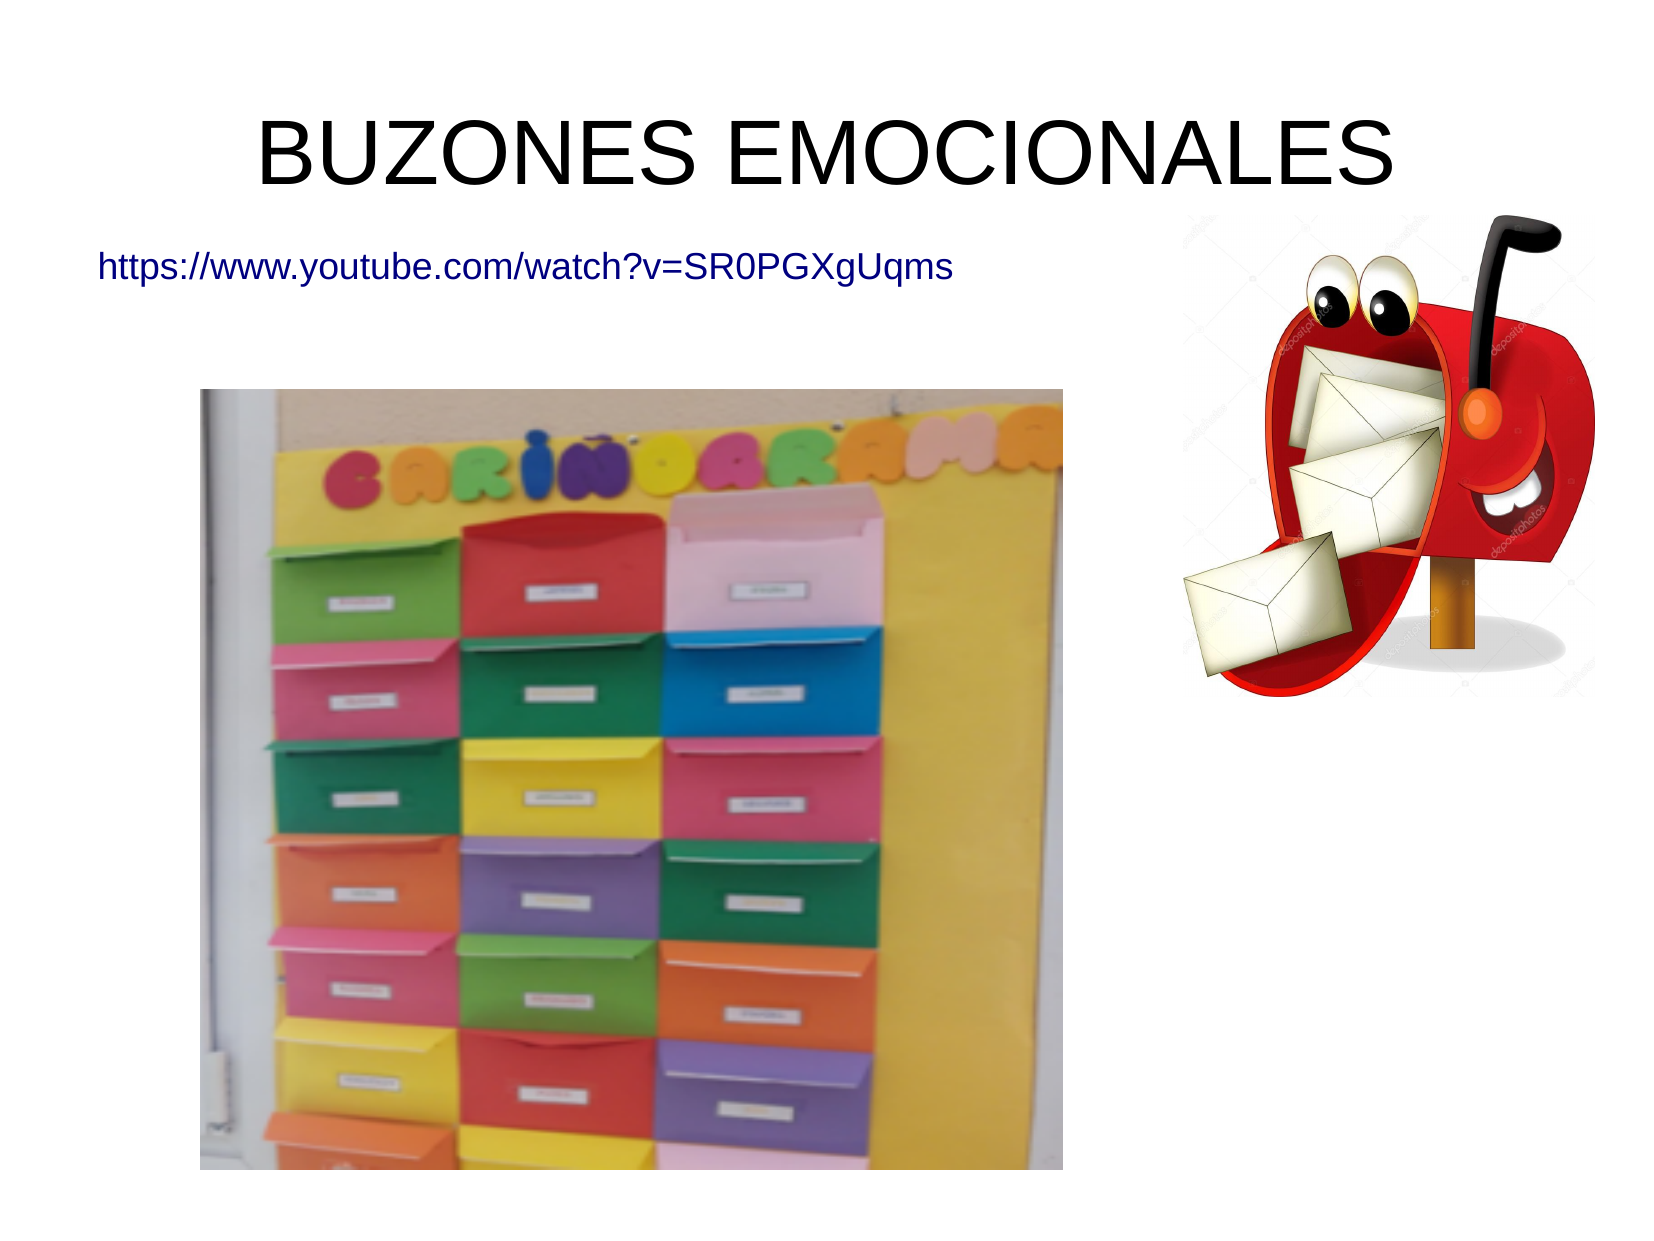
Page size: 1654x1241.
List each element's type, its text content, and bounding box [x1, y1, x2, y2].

picture [200, 389, 1063, 1170]
text_box https://www.youtube.com/watch?v=SR0PGXgUqms [82, 238, 1087, 338]
title BUZONES EMOCIONALES [82, 49, 1571, 257]
picture [1183, 215, 1595, 697]
